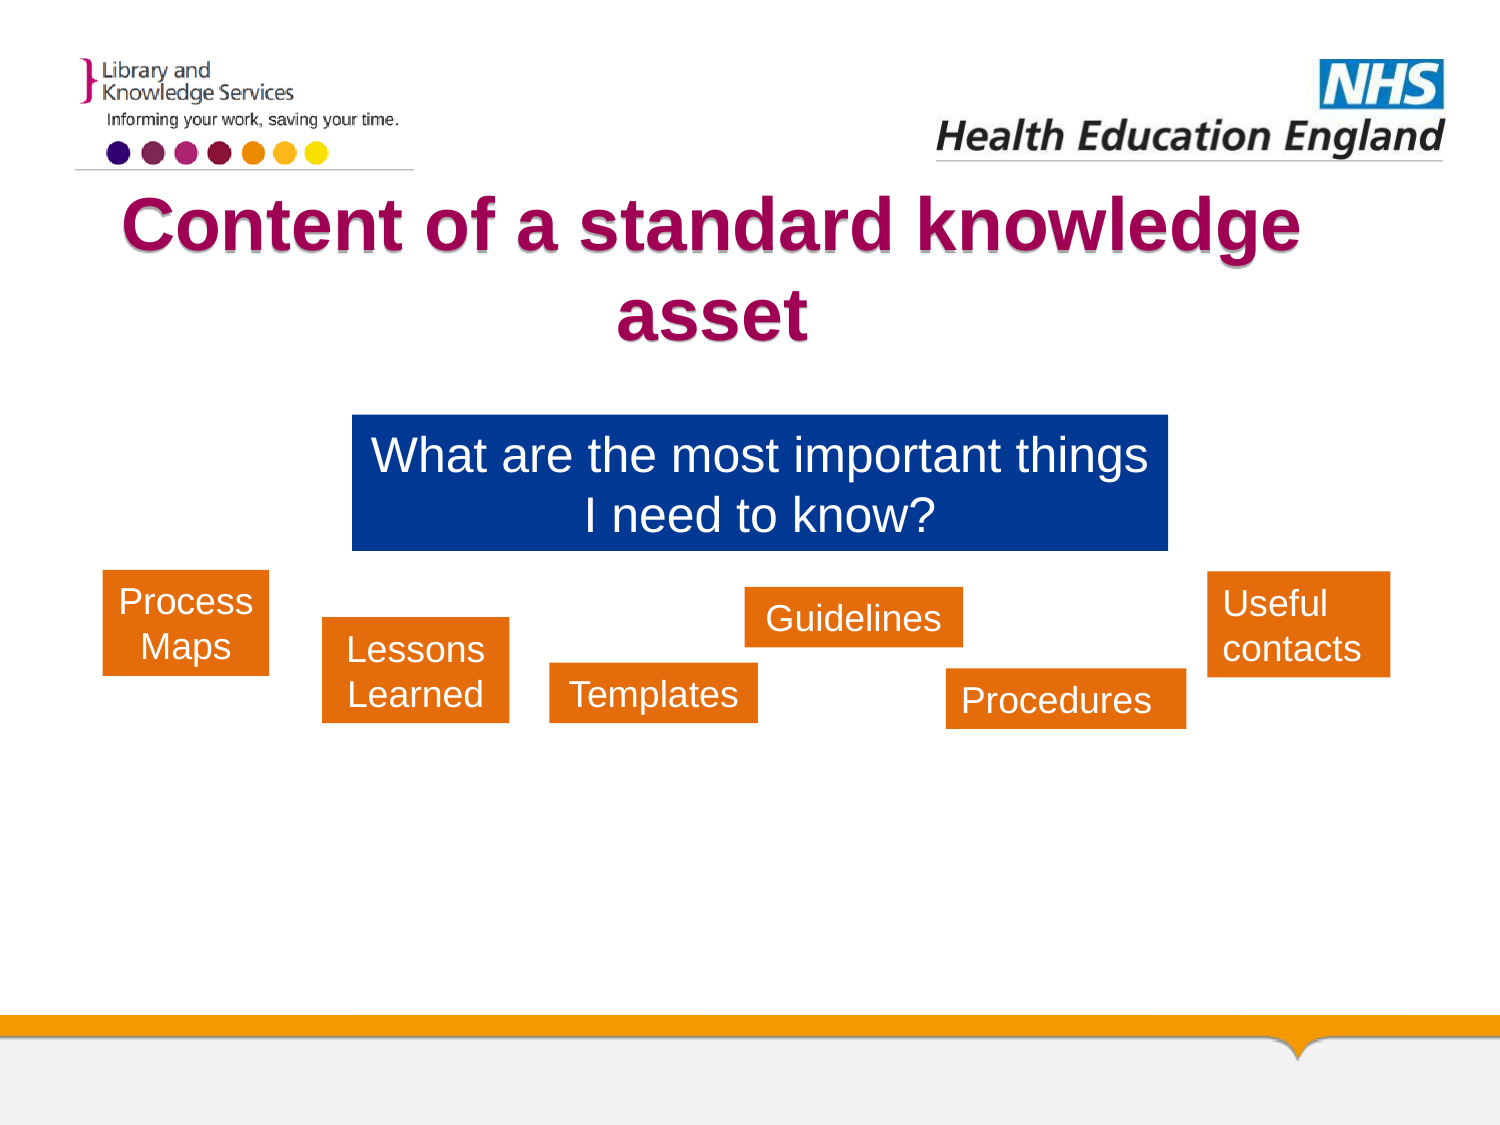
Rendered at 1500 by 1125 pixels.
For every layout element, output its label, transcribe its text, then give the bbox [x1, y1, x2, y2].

picture [75, 54, 416, 169]
text_box Lessons Learned [322, 617, 510, 724]
text_box Templates [549, 662, 758, 724]
title Content of a standard knowledge asset [75, 200, 1432, 313]
text_box What are the most important things I need to know? [352, 414, 1169, 551]
text_box Useful contacts [1207, 571, 1391, 678]
text_box Guidelines [744, 586, 964, 648]
text_box Process Maps [102, 569, 270, 676]
text_box Procedures [945, 668, 1187, 729]
